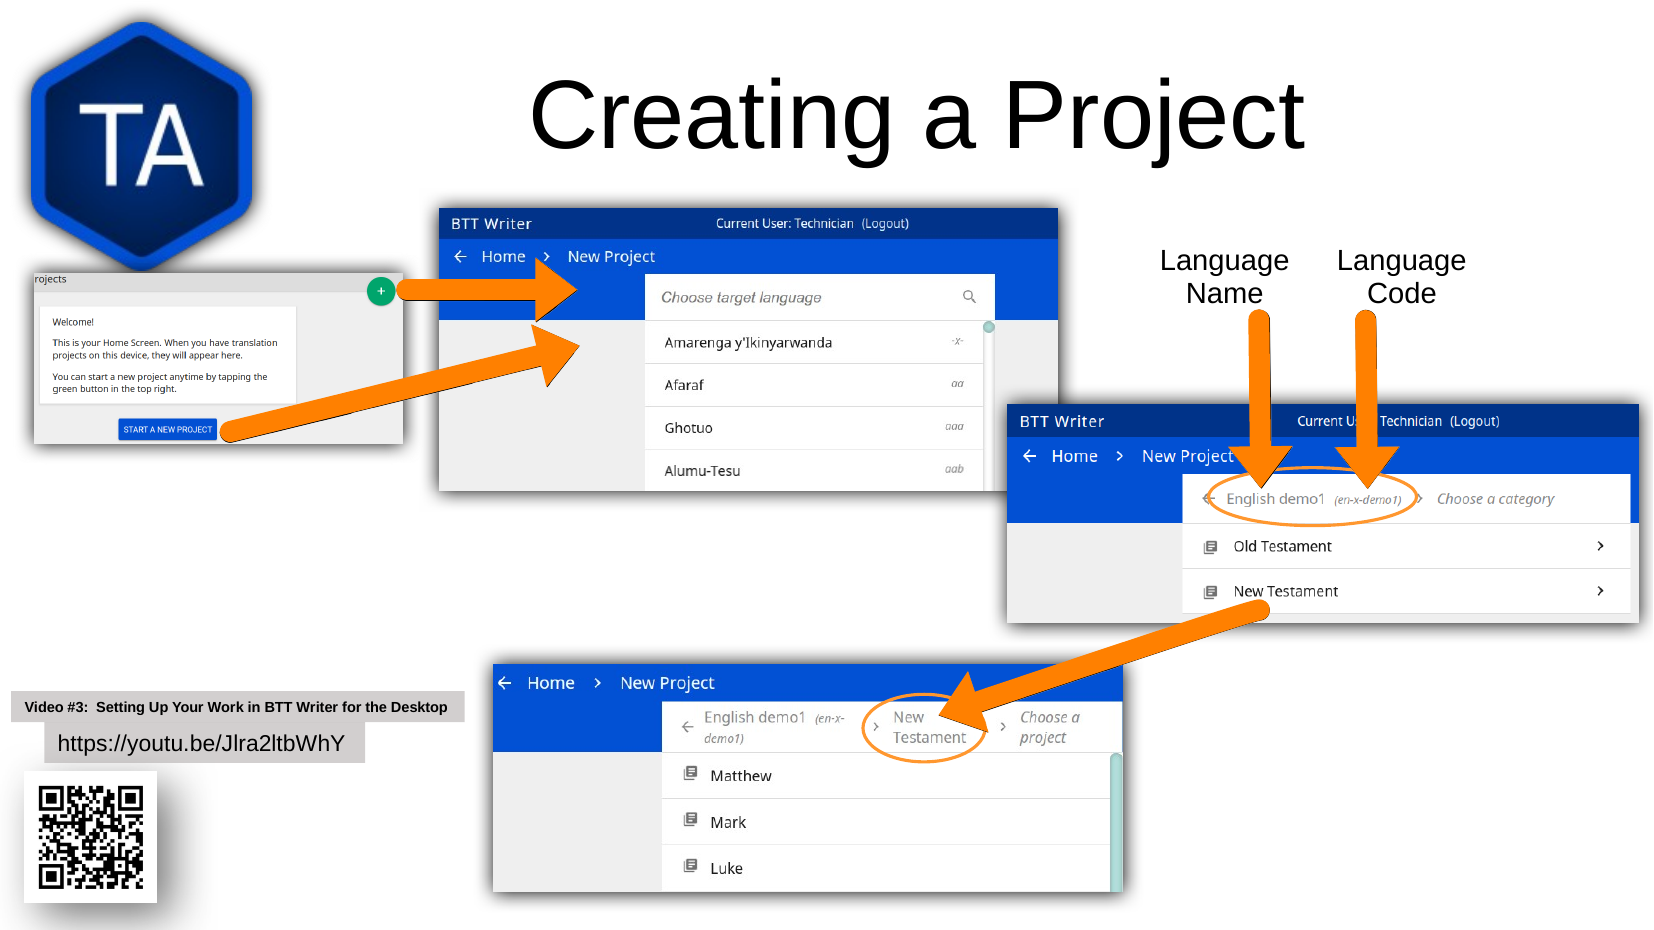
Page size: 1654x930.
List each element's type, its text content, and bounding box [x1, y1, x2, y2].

picture [865, 696, 983, 760]
picture [24, 771, 157, 903]
picture [493, 664, 1123, 892]
text_box https://youtu.be/Jlra2ltbWhY [44, 722, 366, 763]
picture [1272, 404, 1356, 467]
text_box Language Name [1136, 236, 1313, 318]
picture [31, 22, 252, 271]
text_box Language Code [1313, 236, 1491, 318]
picture [1211, 470, 1414, 524]
title Creating a Project [263, 37, 1571, 193]
picture [34, 273, 403, 444]
text_box Video #3: Setting Up Your Work in BTT Writer for the Desktop [11, 691, 465, 723]
picture [439, 208, 1639, 623]
